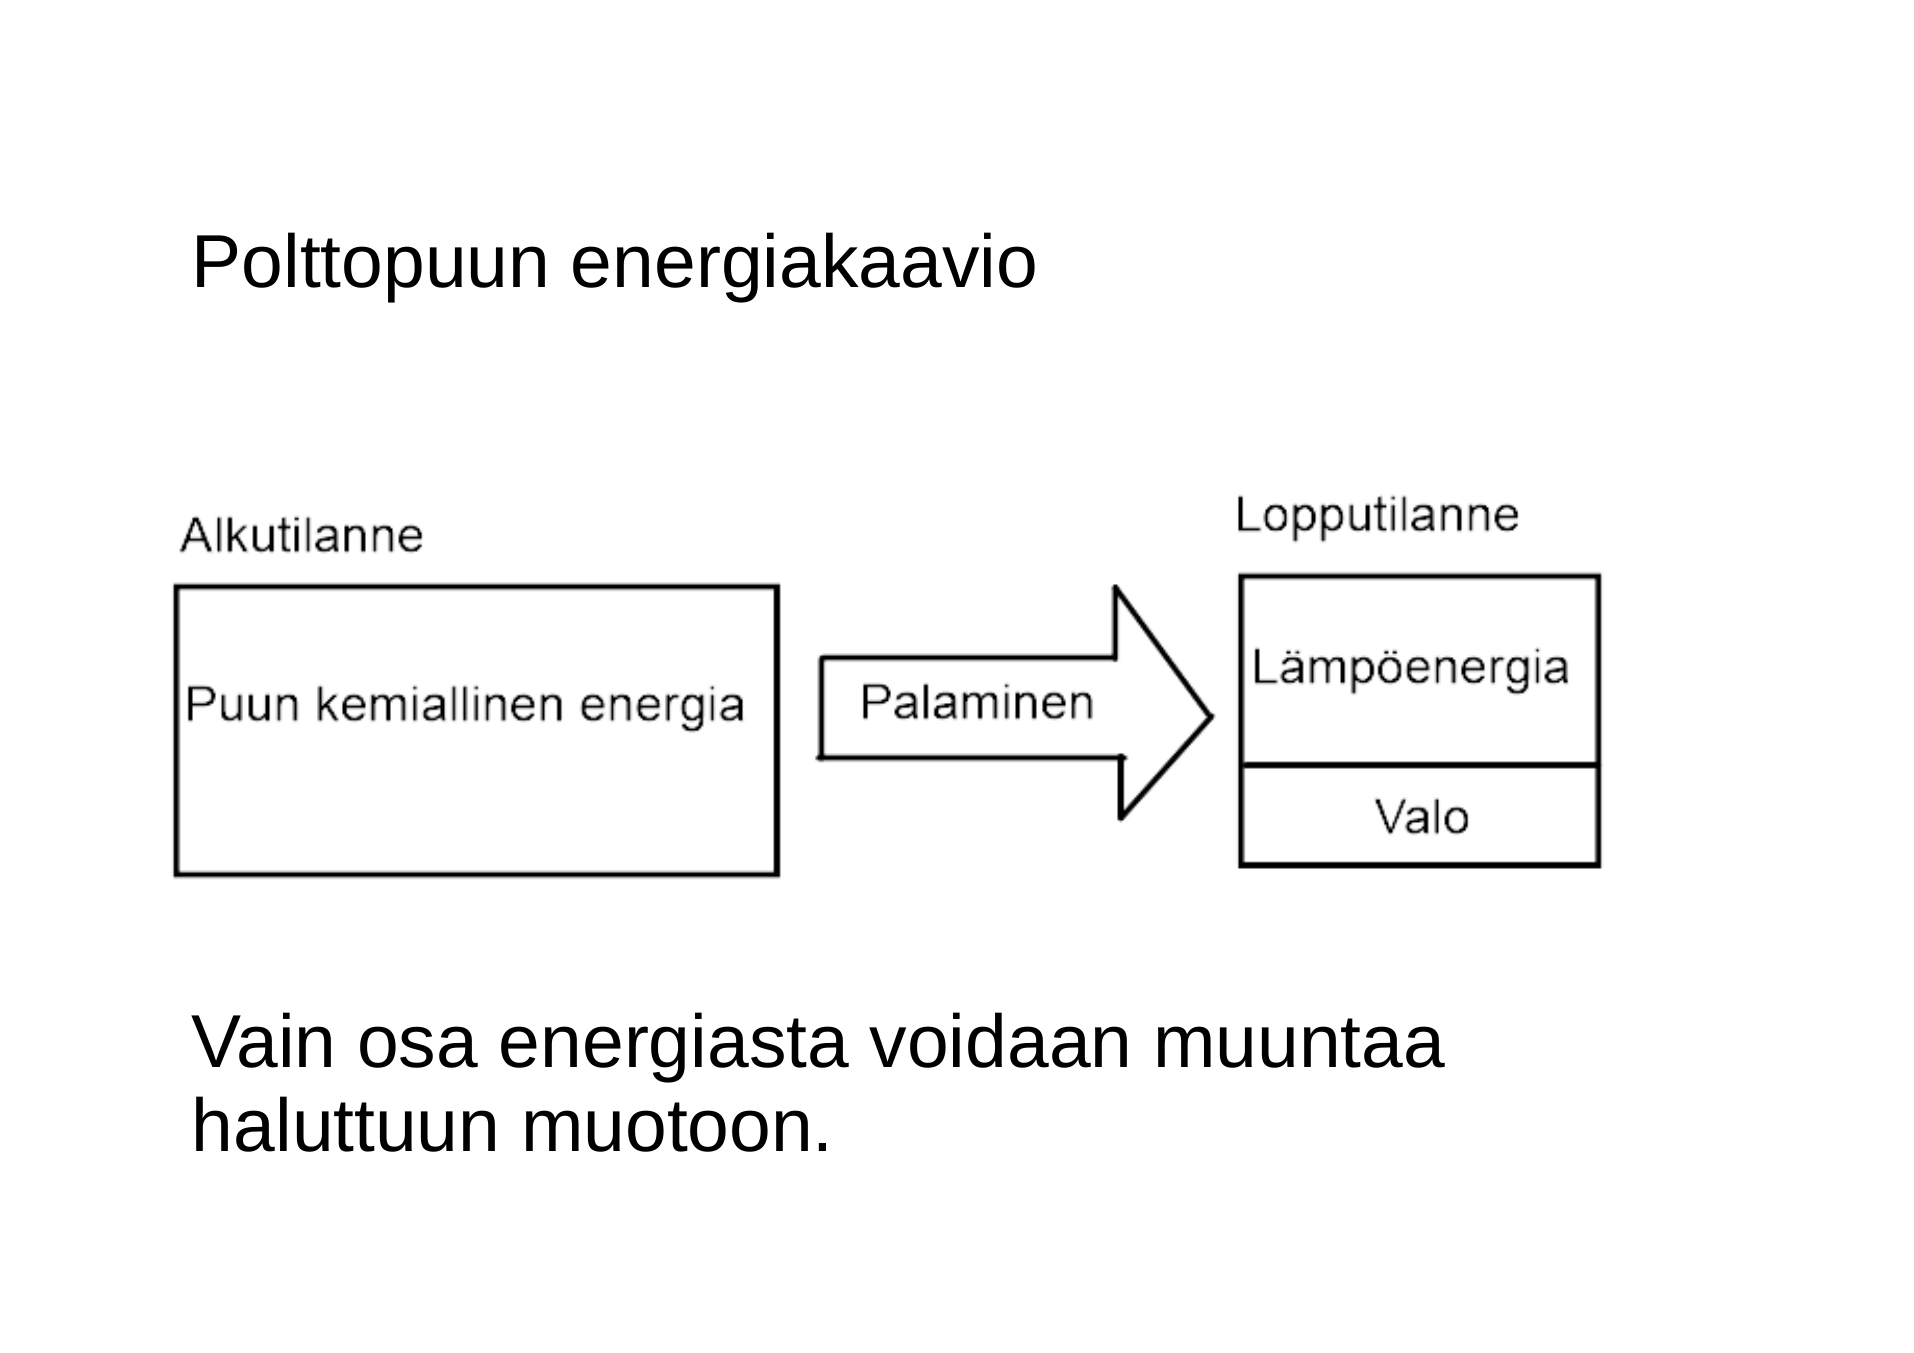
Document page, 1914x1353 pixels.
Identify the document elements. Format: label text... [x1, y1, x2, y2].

text_box Polttopuun energiakaavio [177, 212, 1054, 312]
picture [118, 389, 1737, 919]
text_box Vain osa energiasta voidaan muuntaa haluttuun muotoon. [177, 992, 1465, 1175]
